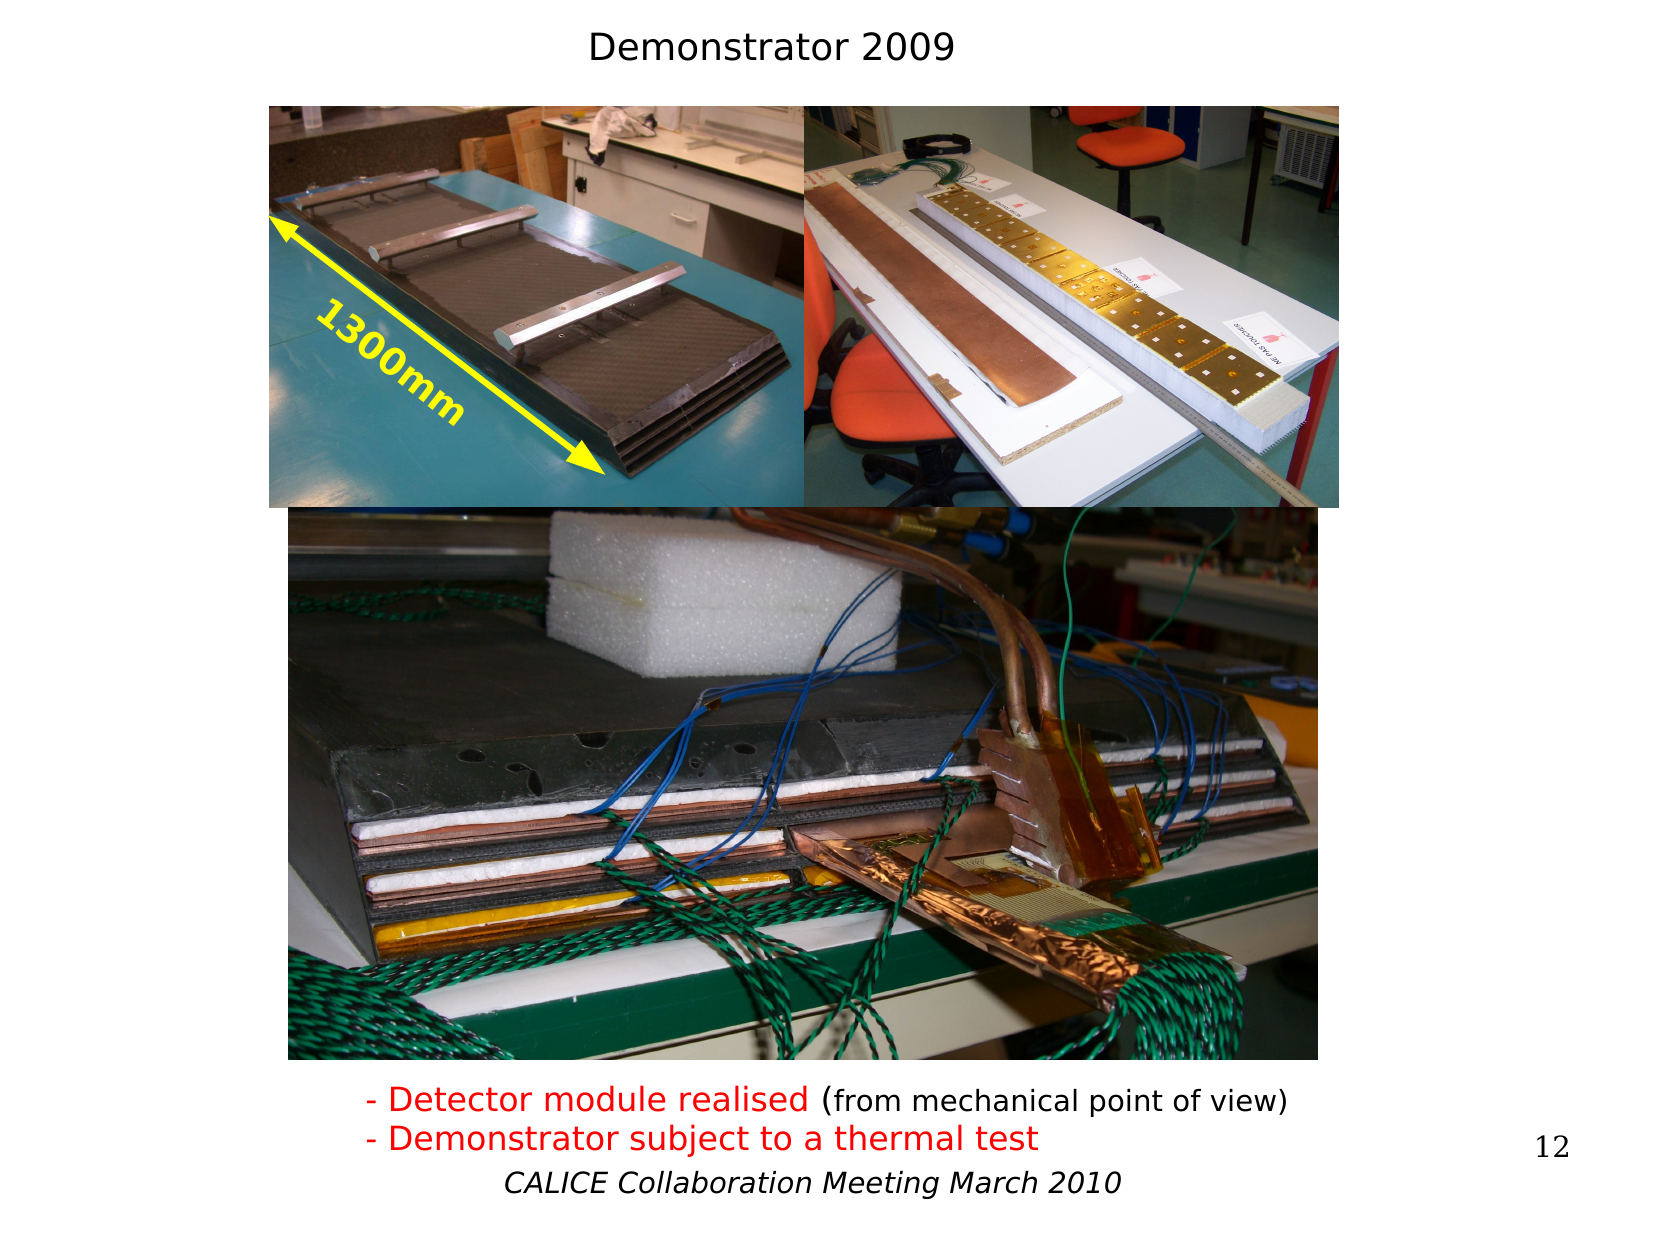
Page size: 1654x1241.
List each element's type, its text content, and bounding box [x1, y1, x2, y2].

text_box Demonstrator 2009 [385, 18, 1338, 77]
text_box 1300mm [291, 274, 492, 450]
text_box - Detector module realised (from mechanical point of view) - Demonstrator subject to a thermal test [350, 1073, 1326, 1166]
picture [269, 106, 1339, 1060]
